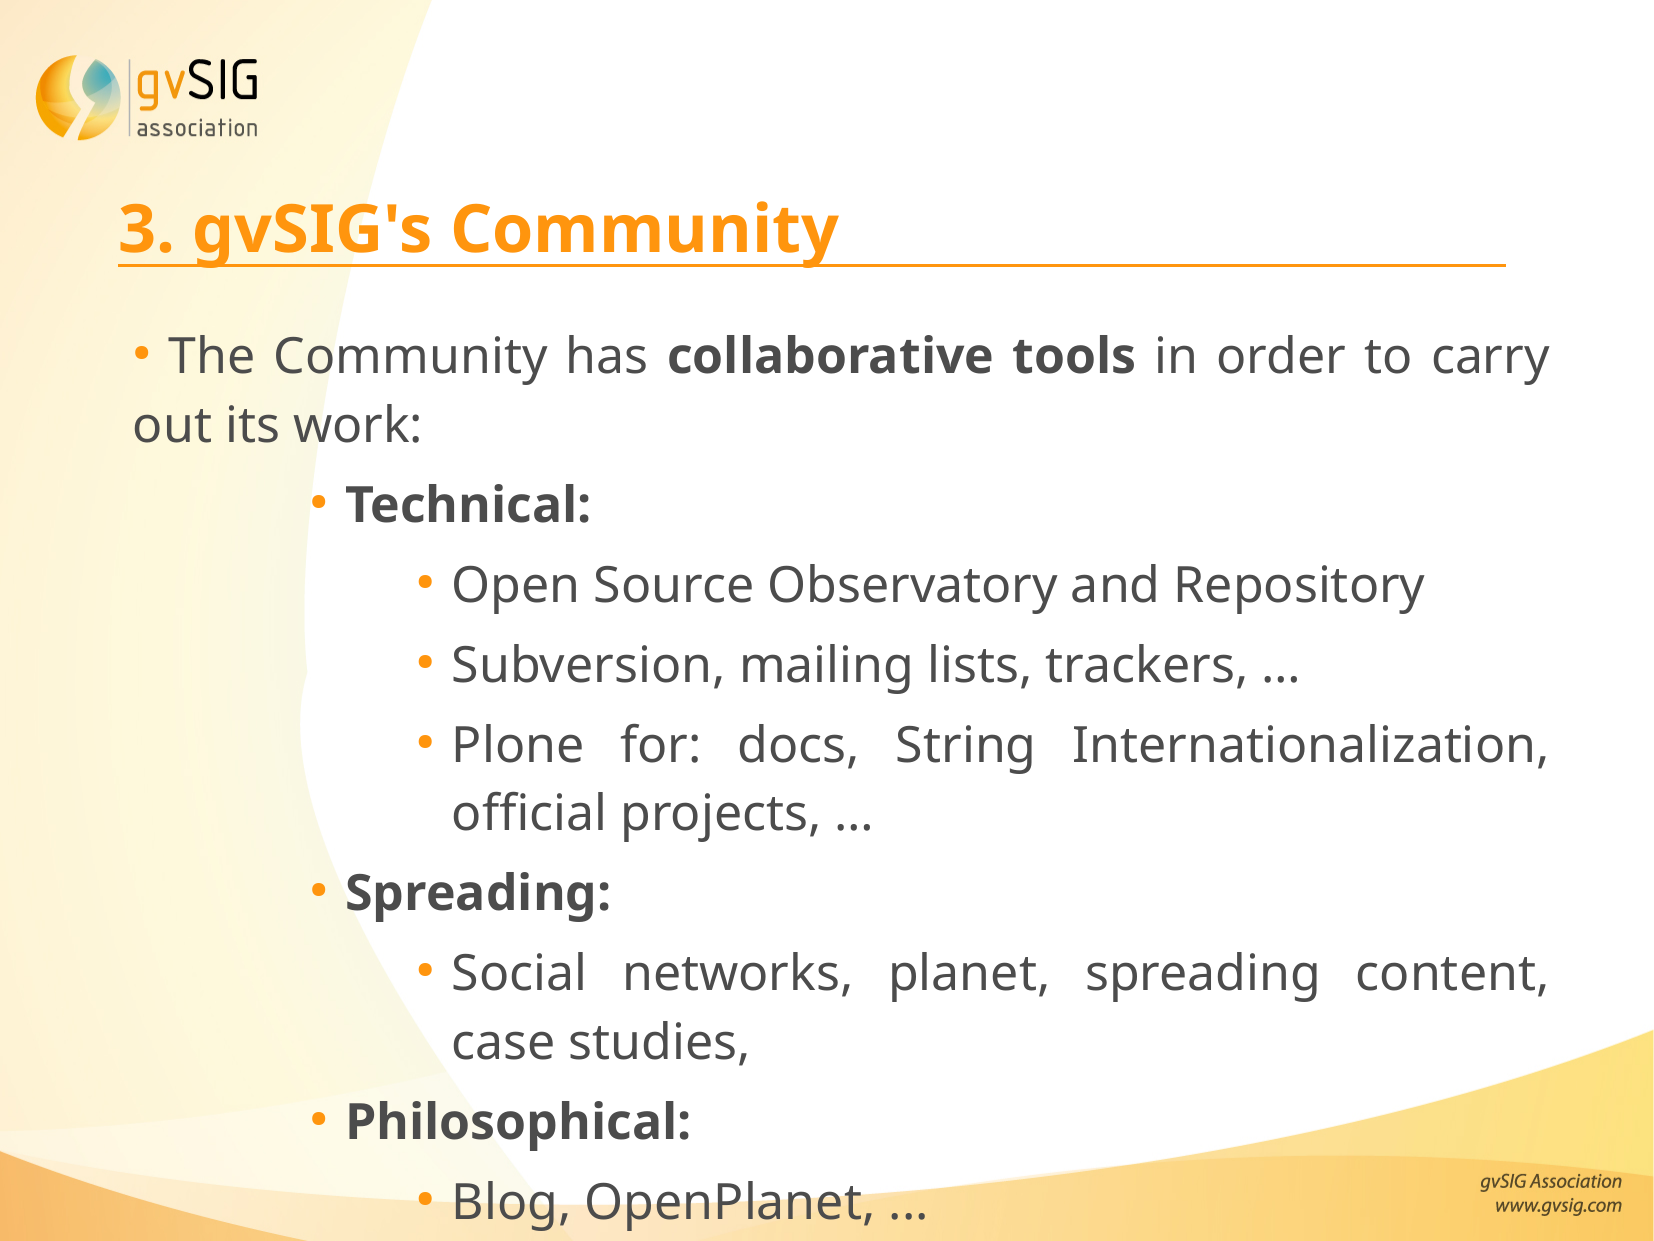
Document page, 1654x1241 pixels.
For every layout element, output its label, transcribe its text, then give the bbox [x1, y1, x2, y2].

text_box The Community has collaborative tools in order to carry out its work: Technical: Open Source Observatory and Repository Subversion, mailing lists, trackers, … Plone for: docs, String Internationalization, official projects, … Spreading: Social networks, planet, spreading content, case studies, Philosophical: Blog, OpenPlanet, ... [118, 312, 1565, 1122]
title 3. gvSIG's Community [118, 177, 1607, 276]
picture [0, 0, 1654, 1241]
